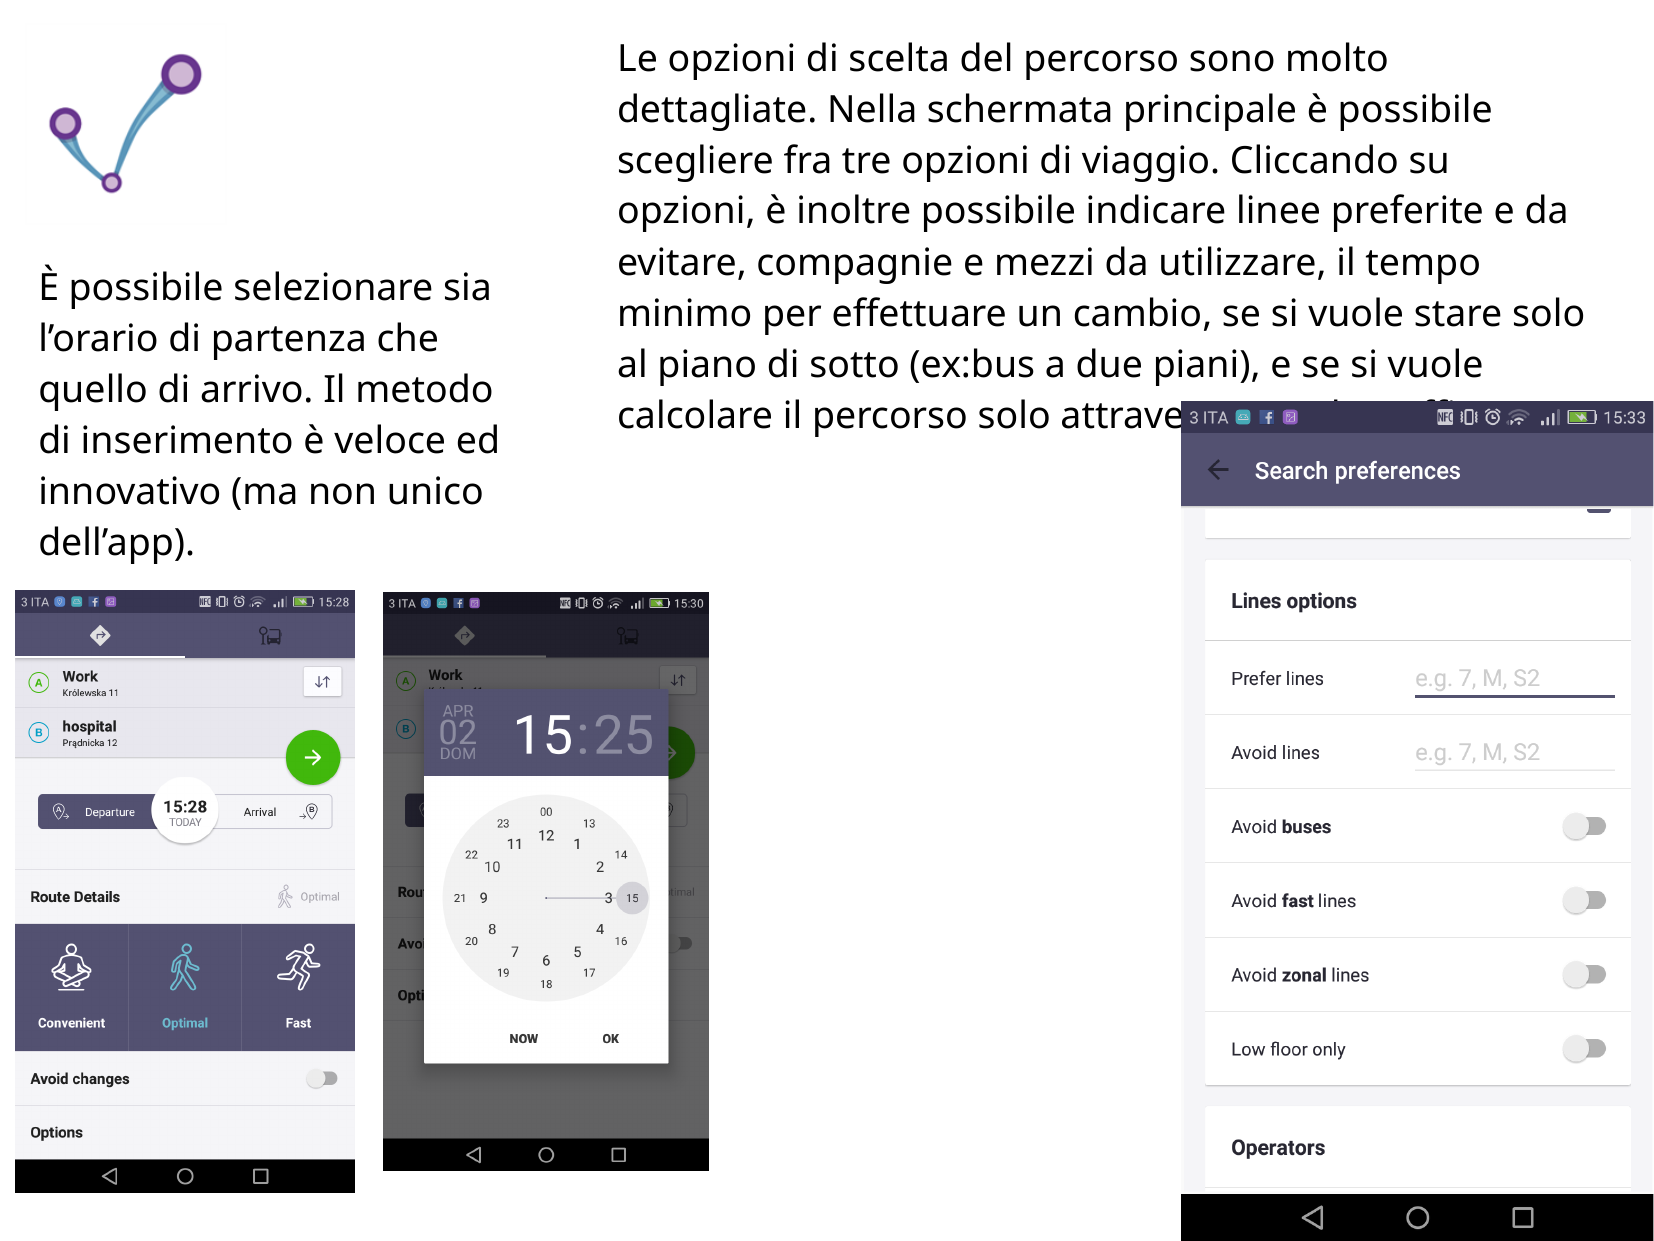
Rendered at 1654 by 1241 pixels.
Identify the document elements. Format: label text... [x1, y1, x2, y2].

text_box Le opzioni di scelta del percorso sono molto dettagliate. Nella schermata principale è possibile scegliere fra tre opzioni di viaggio. Cliccando su opzioni, è inoltre possibile indicare linee preferite e da evitare, compagnie e mezzi da utilizzare, il tempo minimo per effettuare un cambio, se si vuole stare solo al piano di sotto (ex:bus a due piani), e se si vuole calcolare il percorso solo attraverso strade trafficate. [602, 23, 1607, 686]
picture [383, 592, 709, 1171]
picture [25, 23, 227, 225]
text_box È possibile selezionare sia l’orario di partenza che quello di arrivo. Il metodo di inserimento è veloce ed innovativo (ma non unico dell’app). [23, 253, 544, 567]
picture [1181, 401, 1654, 1241]
picture [15, 590, 355, 1193]
